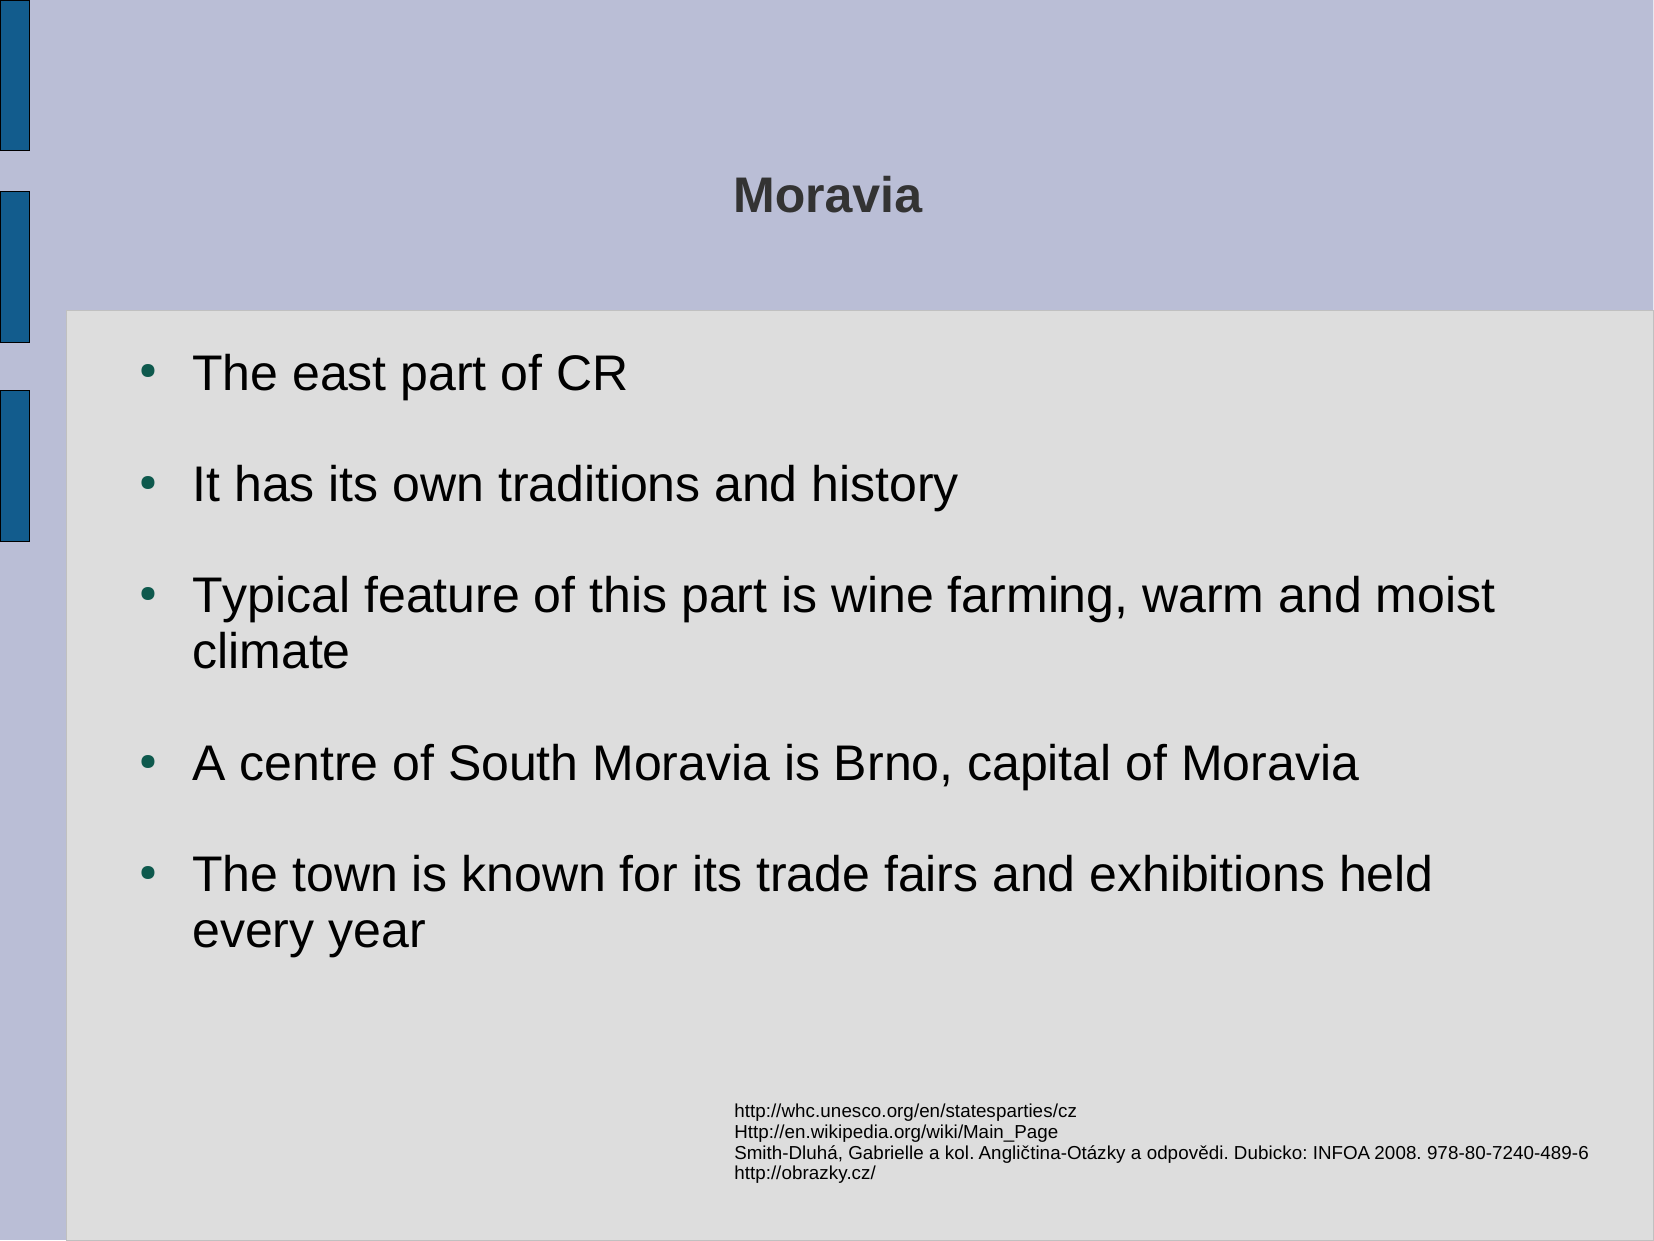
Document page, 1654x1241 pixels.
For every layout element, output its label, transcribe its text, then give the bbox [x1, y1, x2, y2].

title Moravia [121, 91, 1534, 299]
list The east part of CR It has its own traditions and history Typical feature of this part is wine farming, warm and moist climate A centre of South Moravia is Brno, capital of Moravia The town is known for its trade fairs and exhibitions held every year [121, 344, 1534, 1127]
text_box http://whc.unesco.org/en/statesparties/cz Http://en.wikipedia.org/wiki/Main_Page Smith-Dluhá, Gabrielle a kol. Angličtina-Otázky a odpovědi. Dubicko: INFOA 2008. 978-80-7240-489-6 http://obrazky.cz/ [719, 1092, 1625, 1191]
